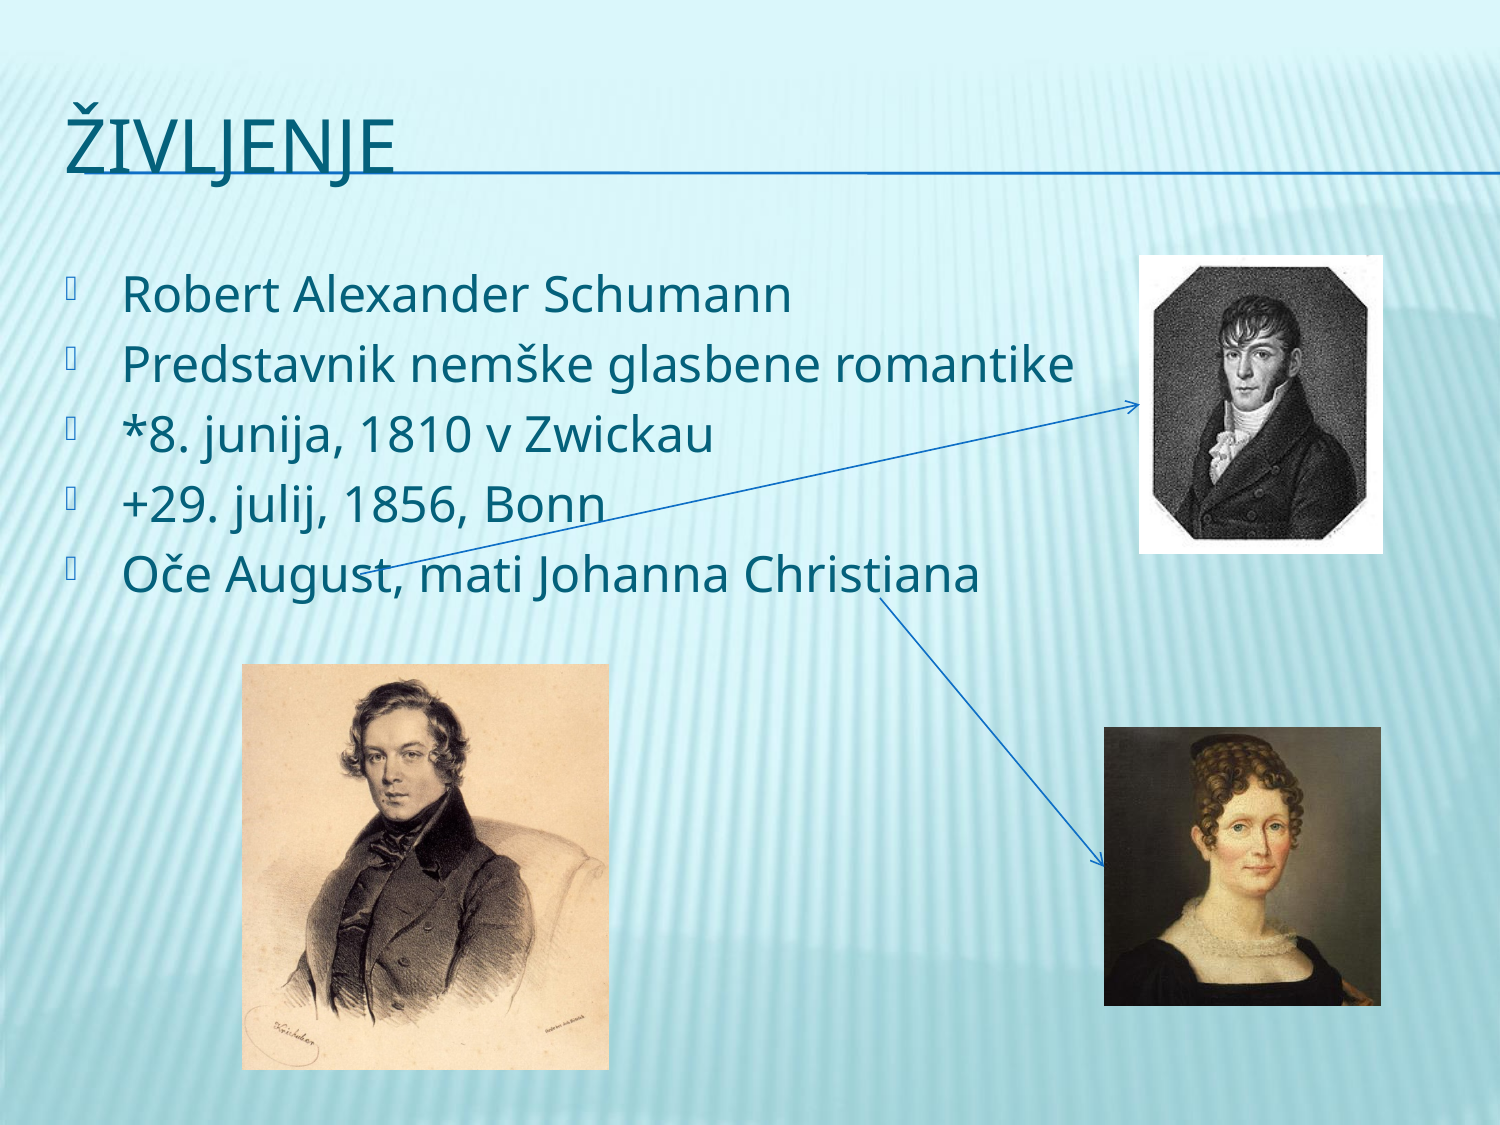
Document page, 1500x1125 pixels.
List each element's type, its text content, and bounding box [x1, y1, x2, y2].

picture [0, 0, 1500, 1125]
list Robert Alexander Schumann Predstavnik nemške glasbene romantike *8. junija, 1810 v Zwickau +29. julij, 1856, Bonn Oče August, mati Johanna Christiana [50, 254, 1475, 998]
title Življenje [50, 75, 1475, 213]
